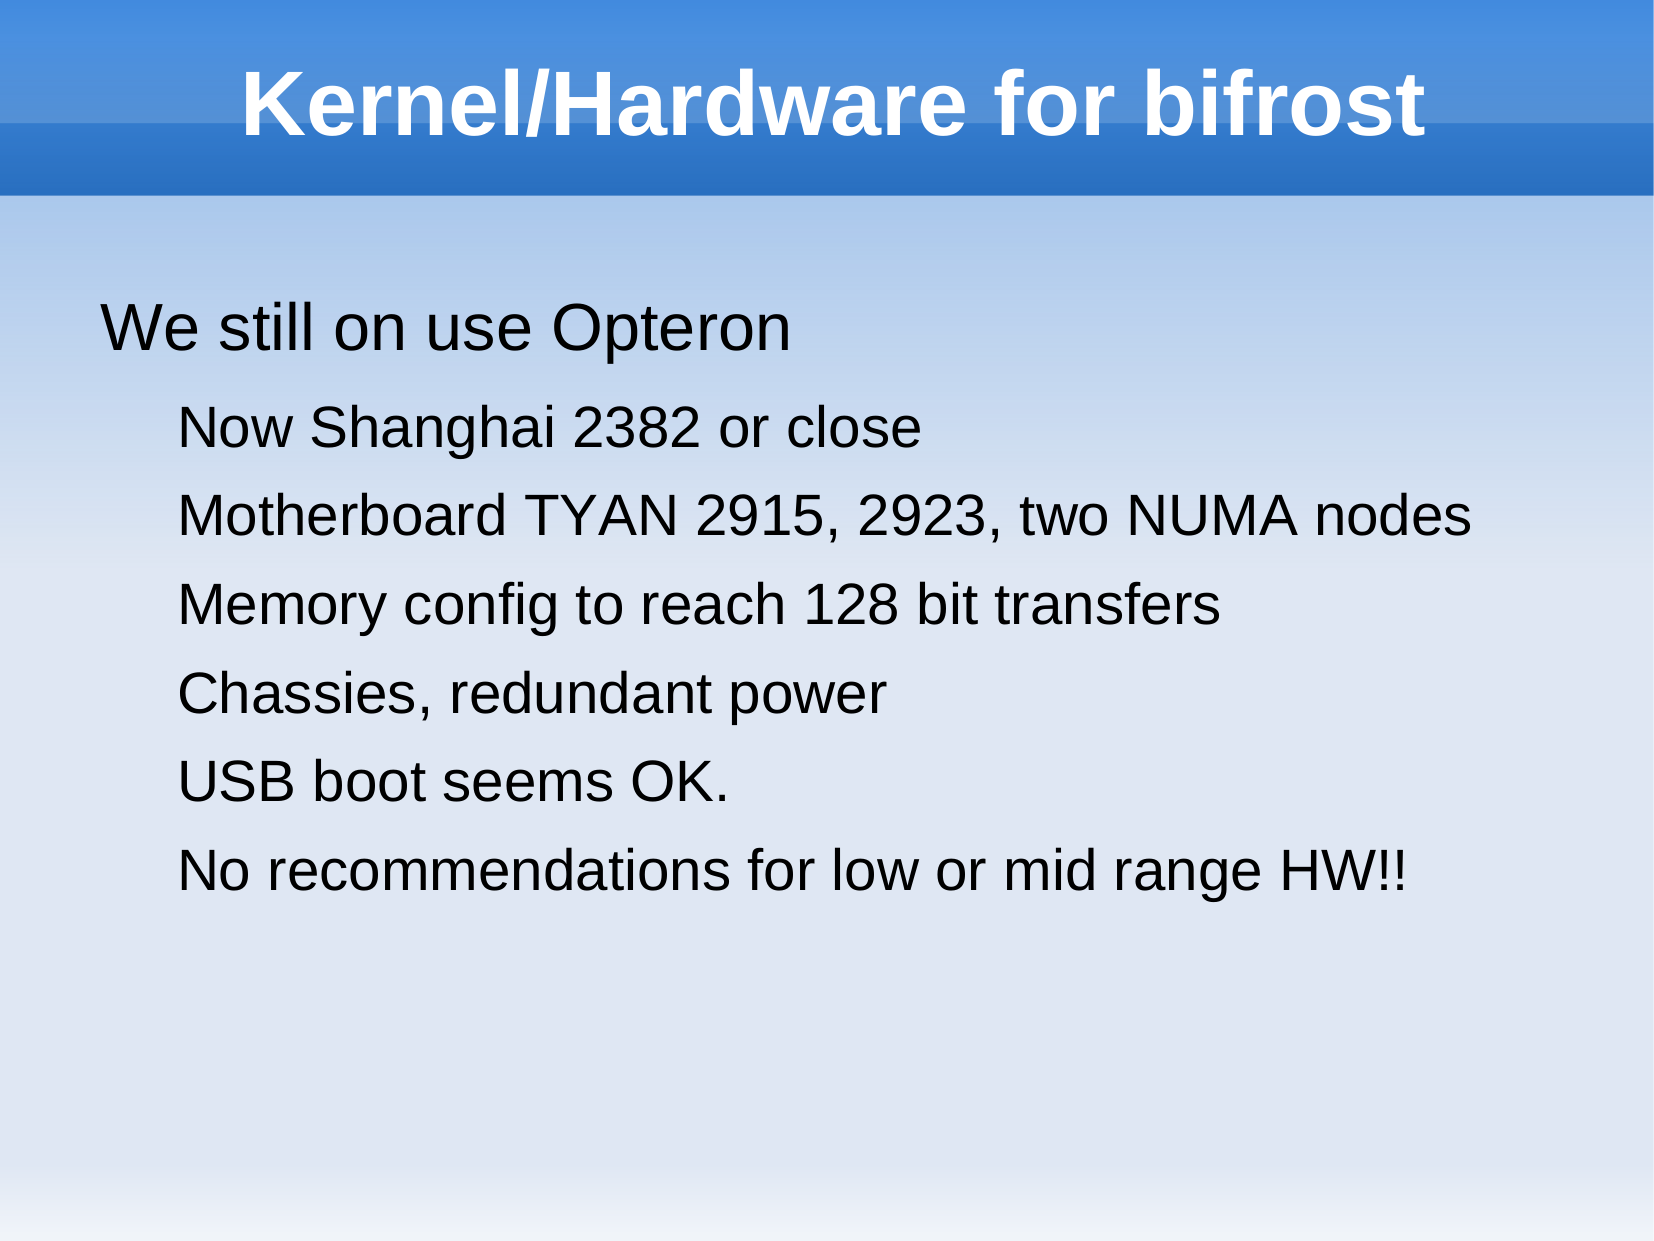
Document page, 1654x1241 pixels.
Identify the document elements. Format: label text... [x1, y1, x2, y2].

list We still on use Opteron Now Shanghai 2382 or close Motherboard TYAN 2915, 2923, two NUMA nodes Memory config to reach 128 bit transfers Chassies, redundant power USB boot seems OK. No recommendations for low or mid range HW!! [82, 290, 1571, 1109]
picture [0, 0, 1654, 1241]
title Kernel/Hardware for bifrost [76, 0, 1565, 208]
